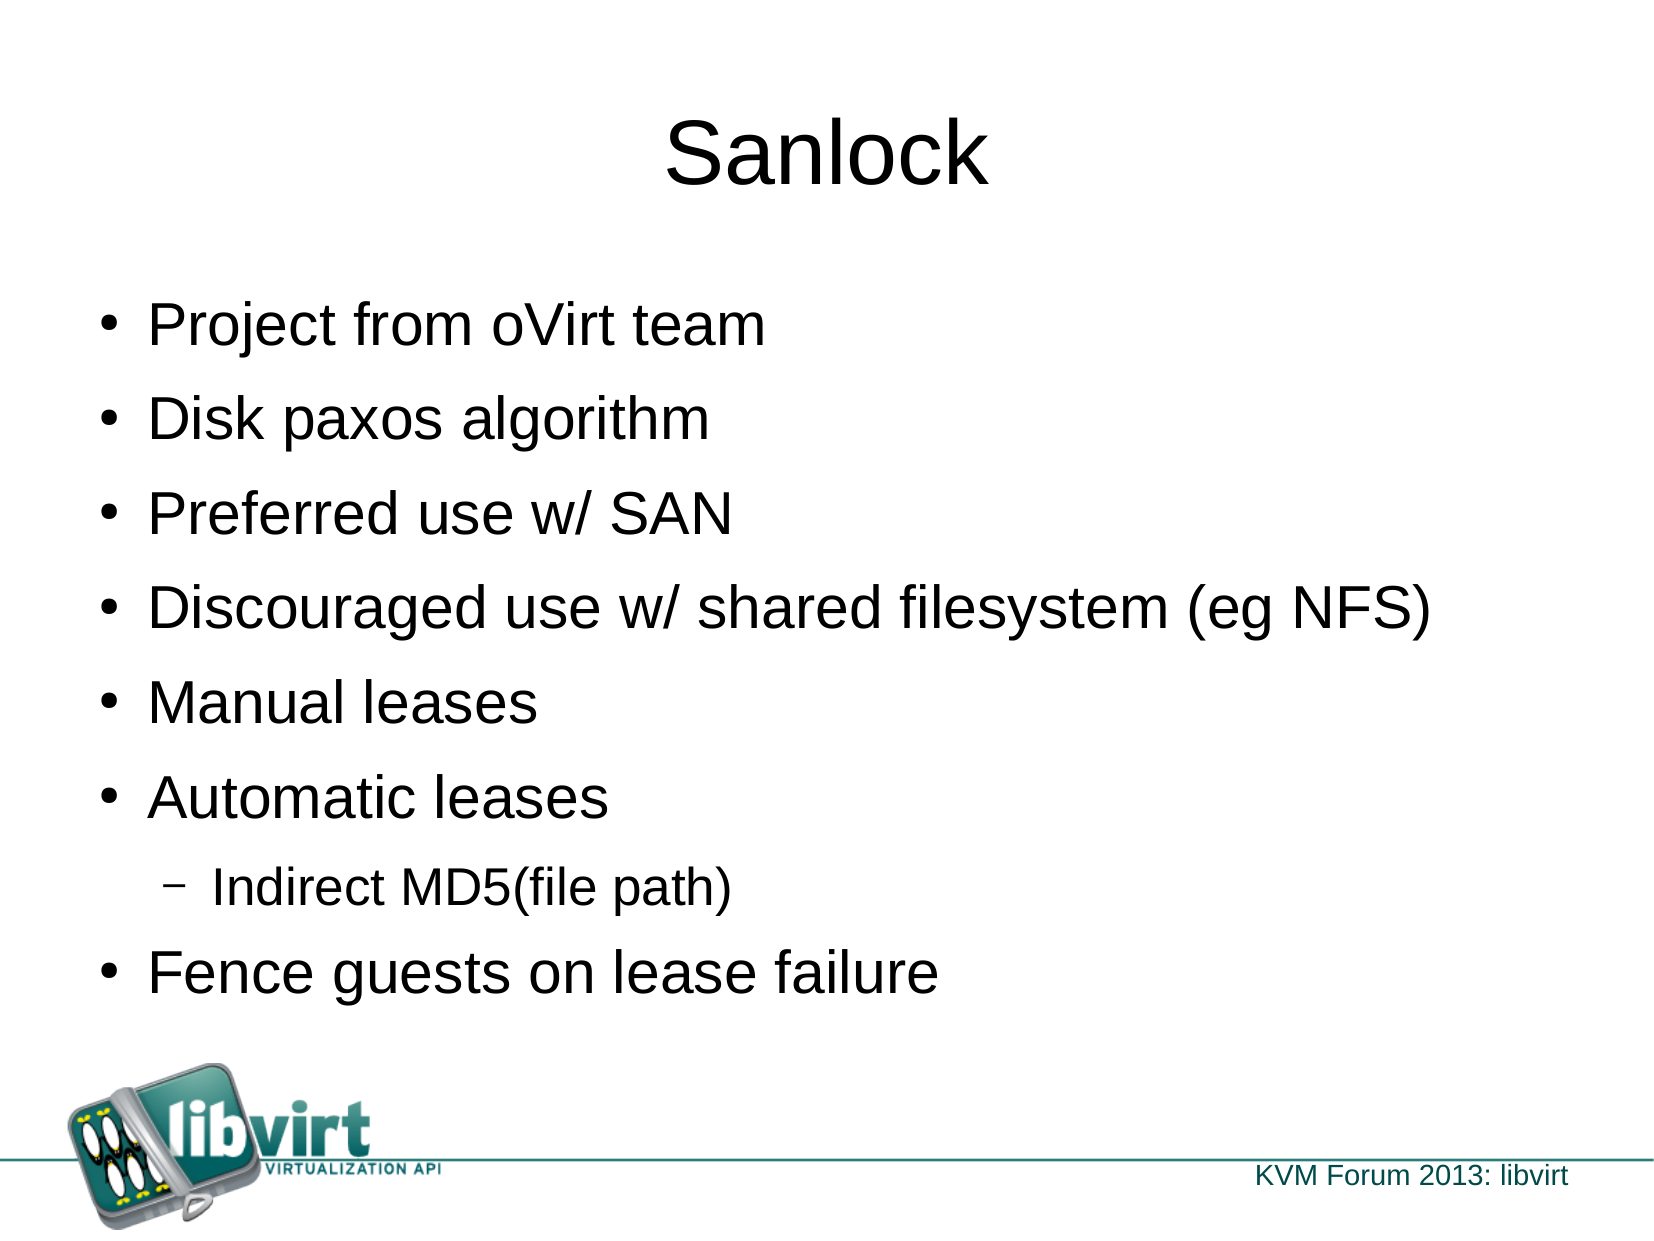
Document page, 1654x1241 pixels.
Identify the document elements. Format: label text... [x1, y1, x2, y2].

picture [0, 1063, 1654, 1230]
title Sanlock [82, 49, 1571, 257]
list Project from oVirt team Disk paxos algorithm Preferred use w/ SAN Discouraged use w/ shared filesystem (eg NFS) Manual leases Automatic leases Indirect MD5(file path) Fence guests on lease failure [82, 290, 1571, 1010]
